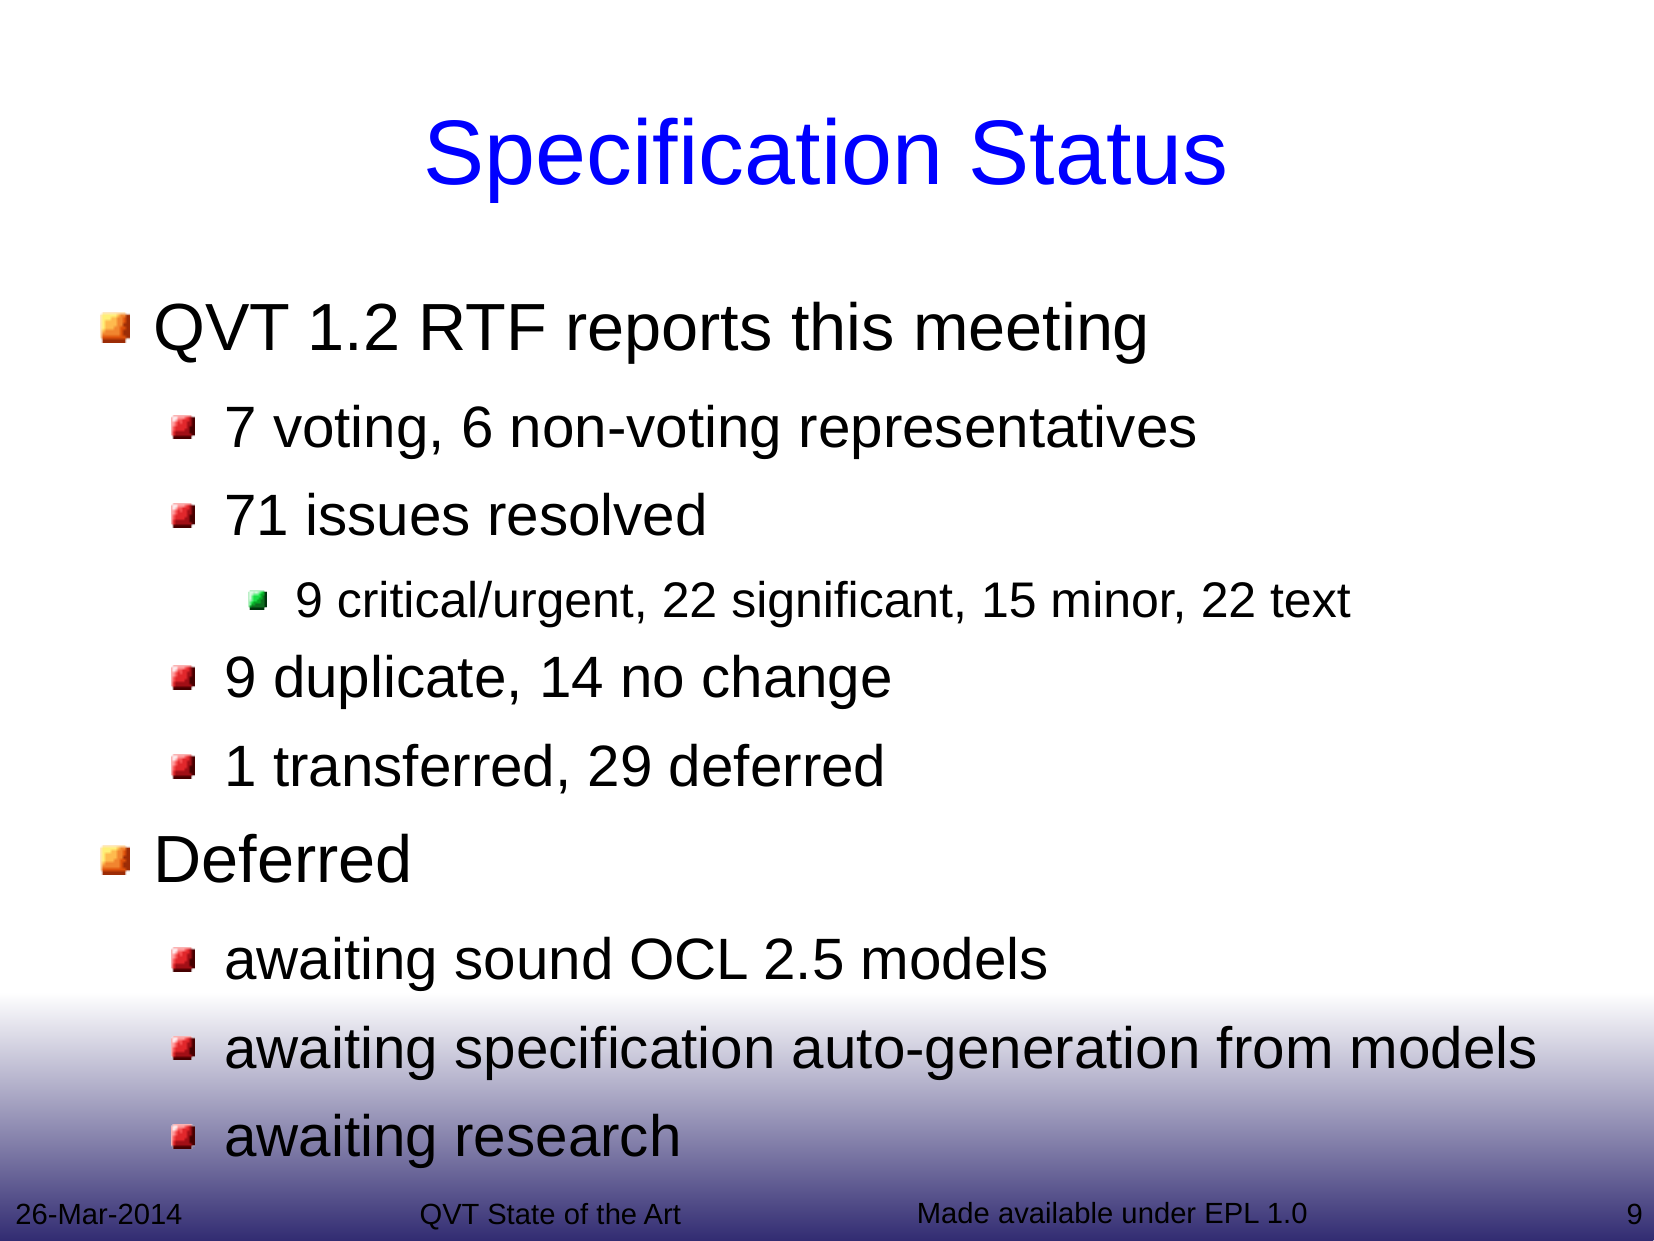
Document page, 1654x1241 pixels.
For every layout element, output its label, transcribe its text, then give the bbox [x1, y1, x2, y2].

title Specification Status [82, 49, 1571, 257]
list QVT 1.2 RTF reports this meeting 7 voting, 6 non-voting representatives 71 issues resolved 9 critical/urgent, 22 significant, 15 minor, 22 text 9 duplicate, 14 no change 1 transferred, 29 deferred Deferred awaiting sound OCL 2.5 models awaiting specification auto-generation from models awaiting research [82, 290, 1571, 1168]
